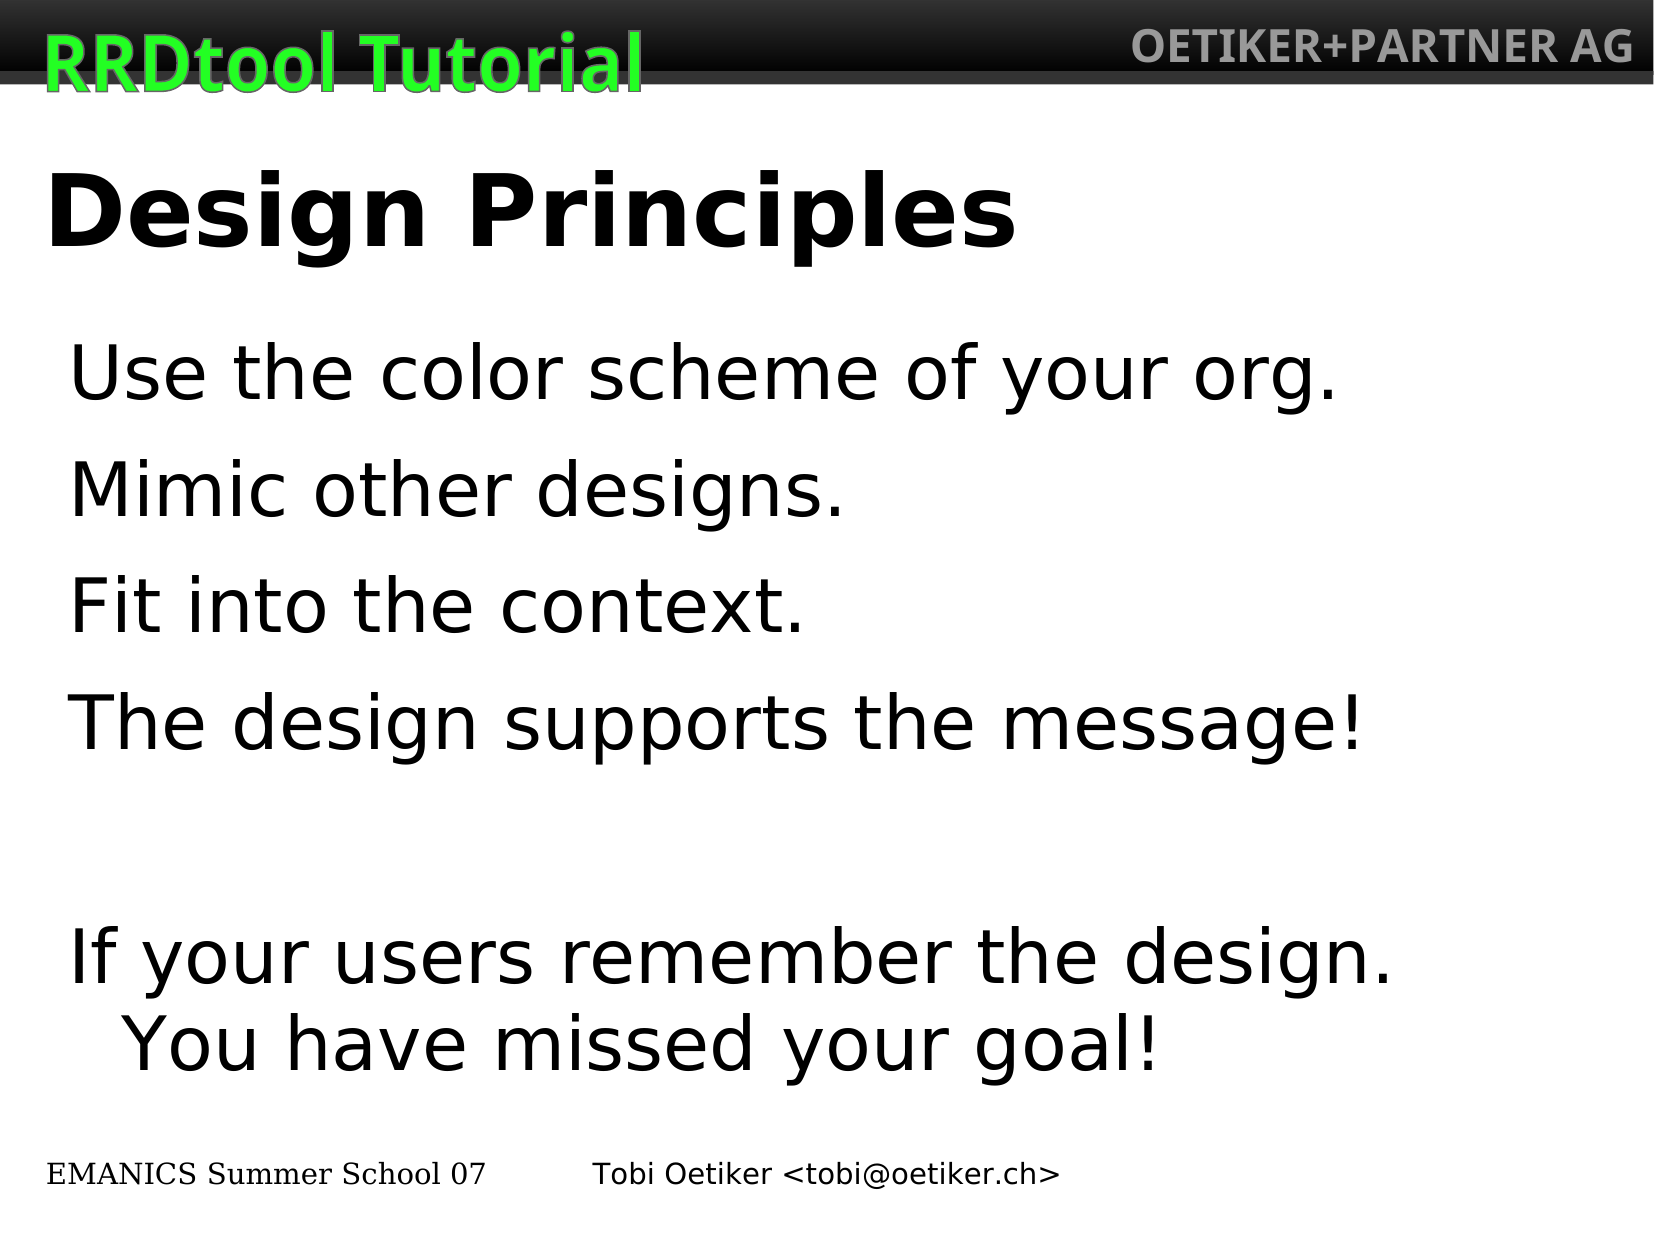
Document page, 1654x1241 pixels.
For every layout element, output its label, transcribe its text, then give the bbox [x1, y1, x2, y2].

list Use the color scheme of your org. Mimic other designs. Fit into the context. The design supports the message! If your users remember the design. You have missed your goal! [50, 329, 1571, 1089]
title Design Principles [43, 137, 1582, 287]
